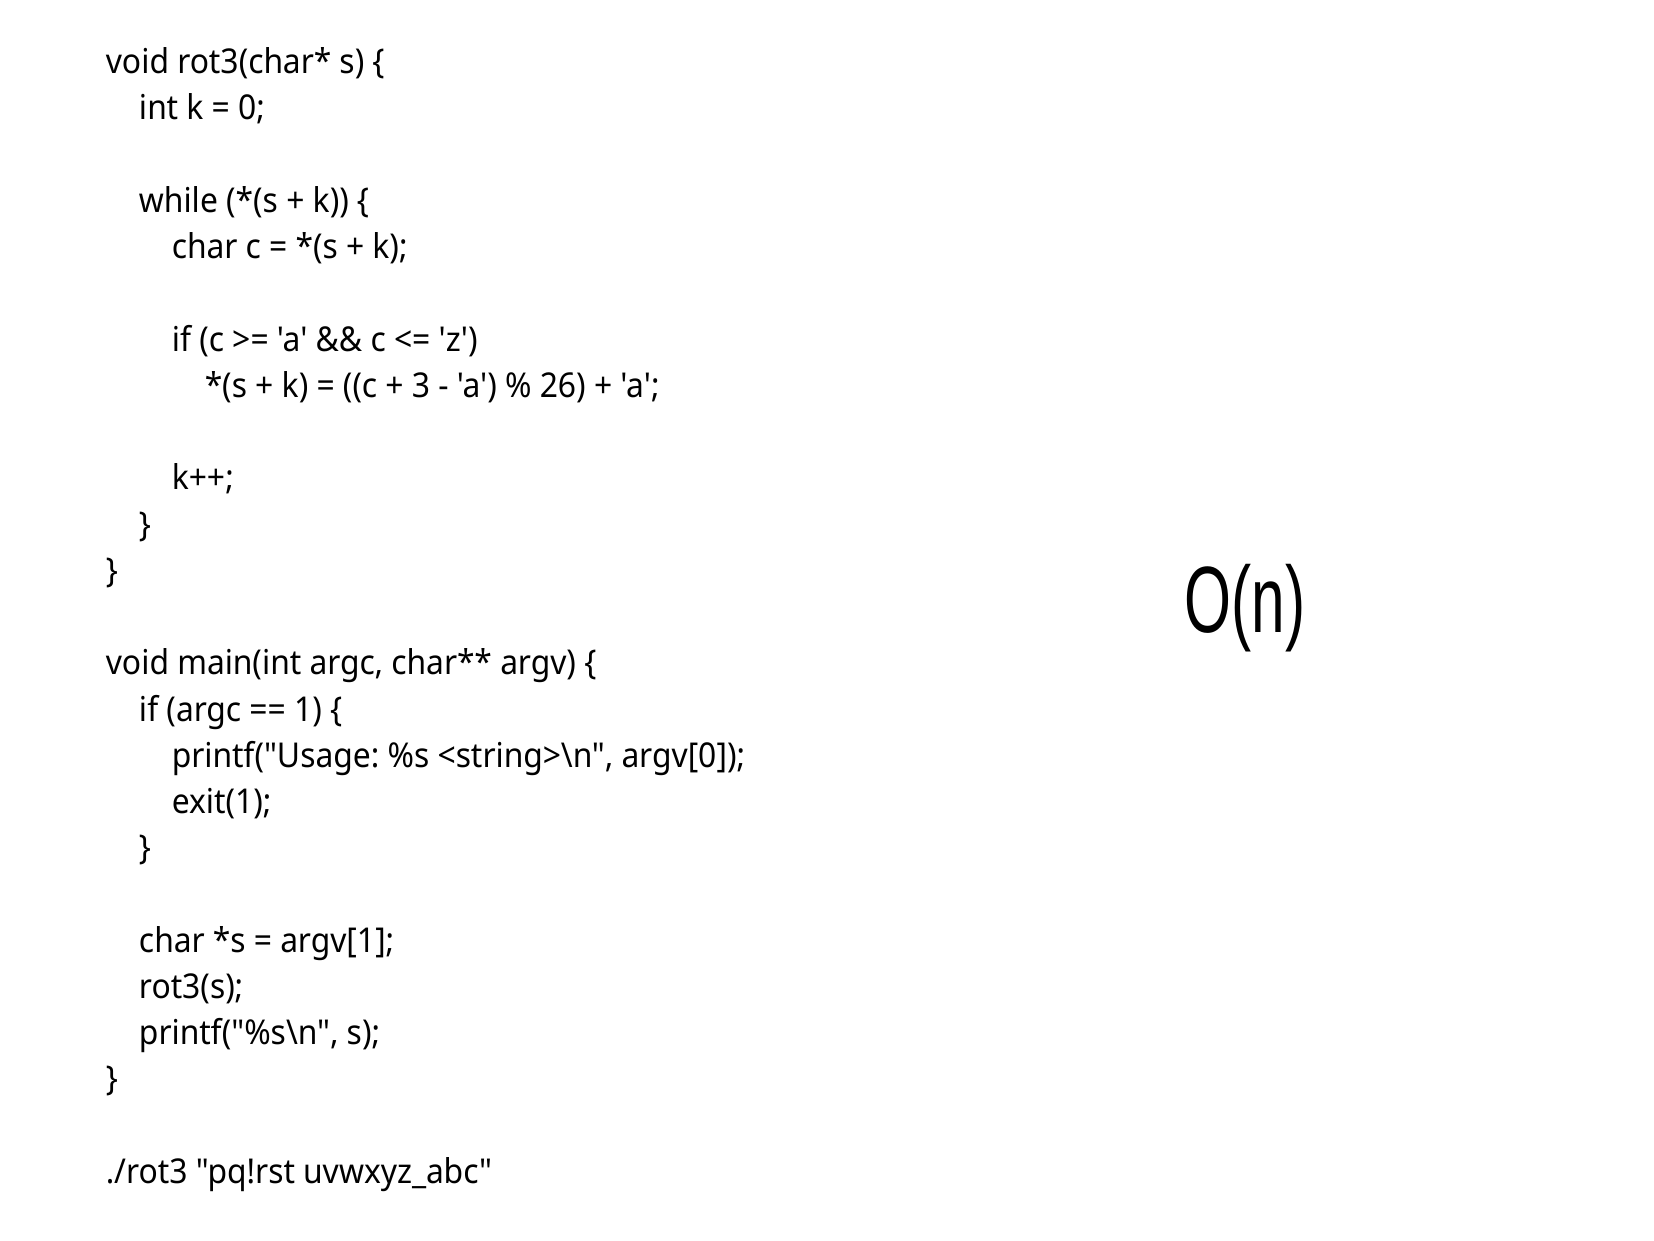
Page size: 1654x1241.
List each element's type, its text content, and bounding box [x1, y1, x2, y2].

text_box void rot3(char* s) { int k = 0; while (*(s + k)) { char c = *(s + k); if (c >= 'a' && c <= 'z') *(s + k) = ((c + 3 - 'a') % 26) + 'a'; k++; } } void main(int argc, char** argv) { if (argc == 1) { printf("Usage: %s <string>\n", argv[0]); exit(1); } char *s = argv[1]; rot3(s); printf("%s\n", s); } ./rot3 "pq!rst uvwxyz_abc" [91, 30, 762, 1201]
text_box O(n) [1170, 540, 1321, 661]
